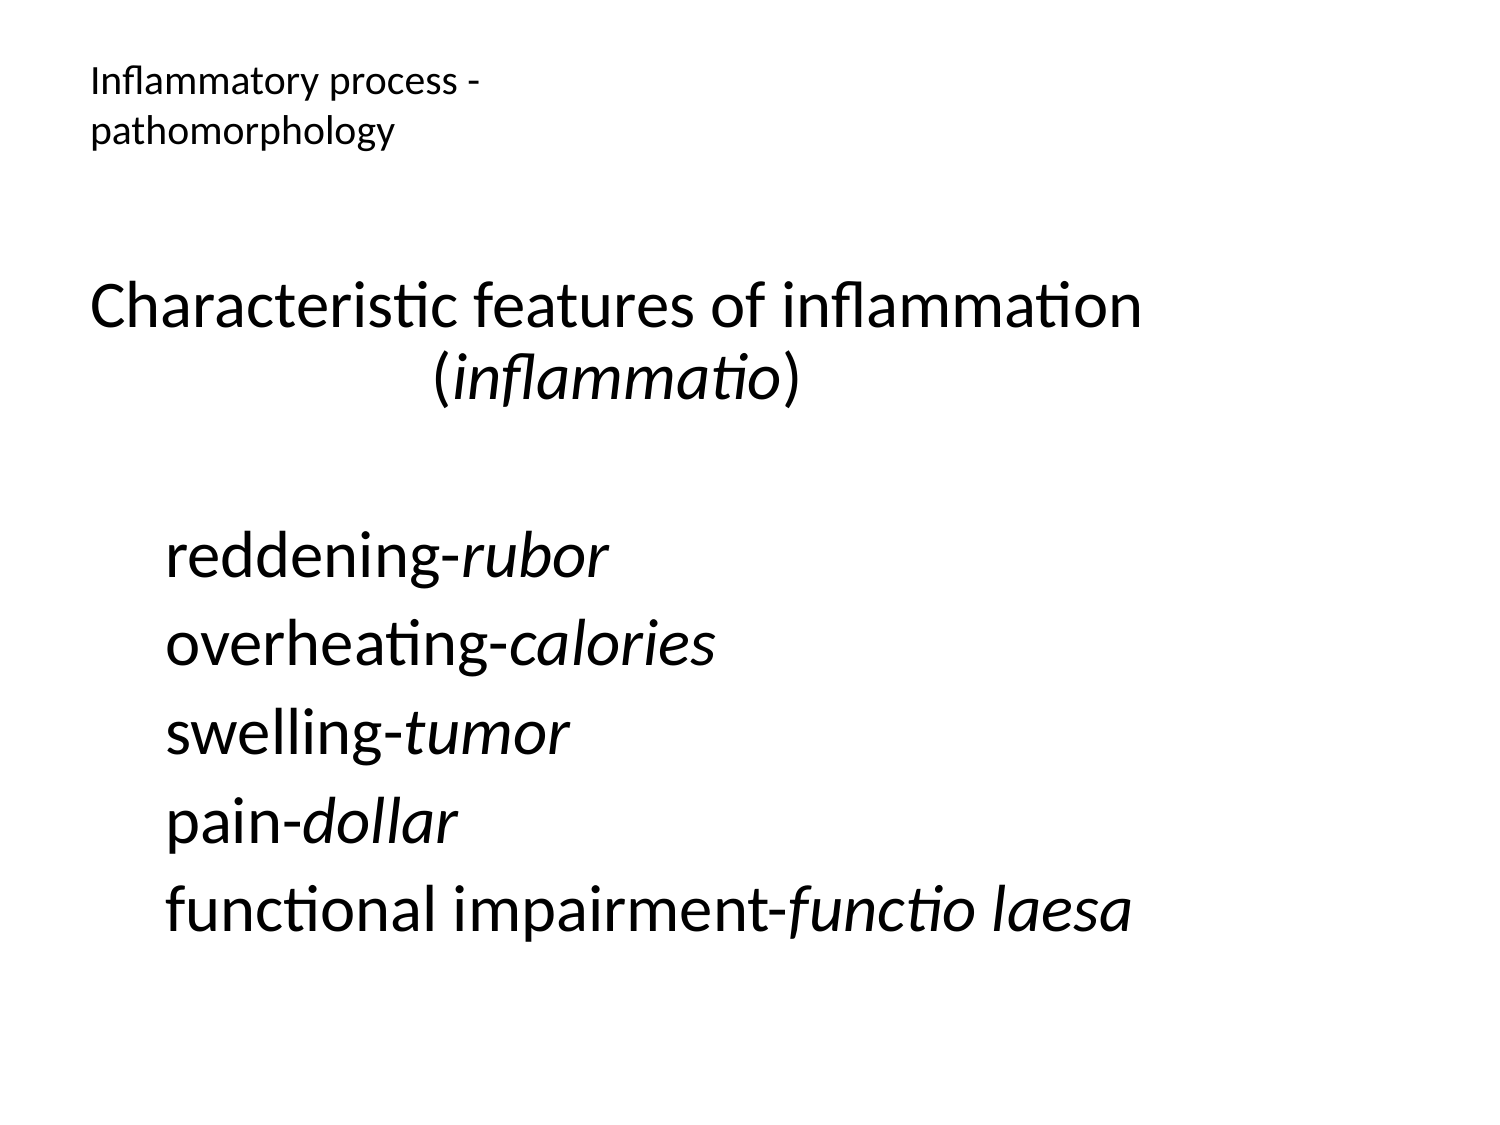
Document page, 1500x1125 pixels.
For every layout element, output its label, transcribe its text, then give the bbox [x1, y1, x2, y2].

list Characteristic features of inflammation (inflammatio) reddening-rubor overheating-calories swelling-tumor pain-dollar functional impairment-functio laesa [75, 262, 1426, 1005]
title Inflammatory process - pathomorphology [75, 45, 691, 126]
